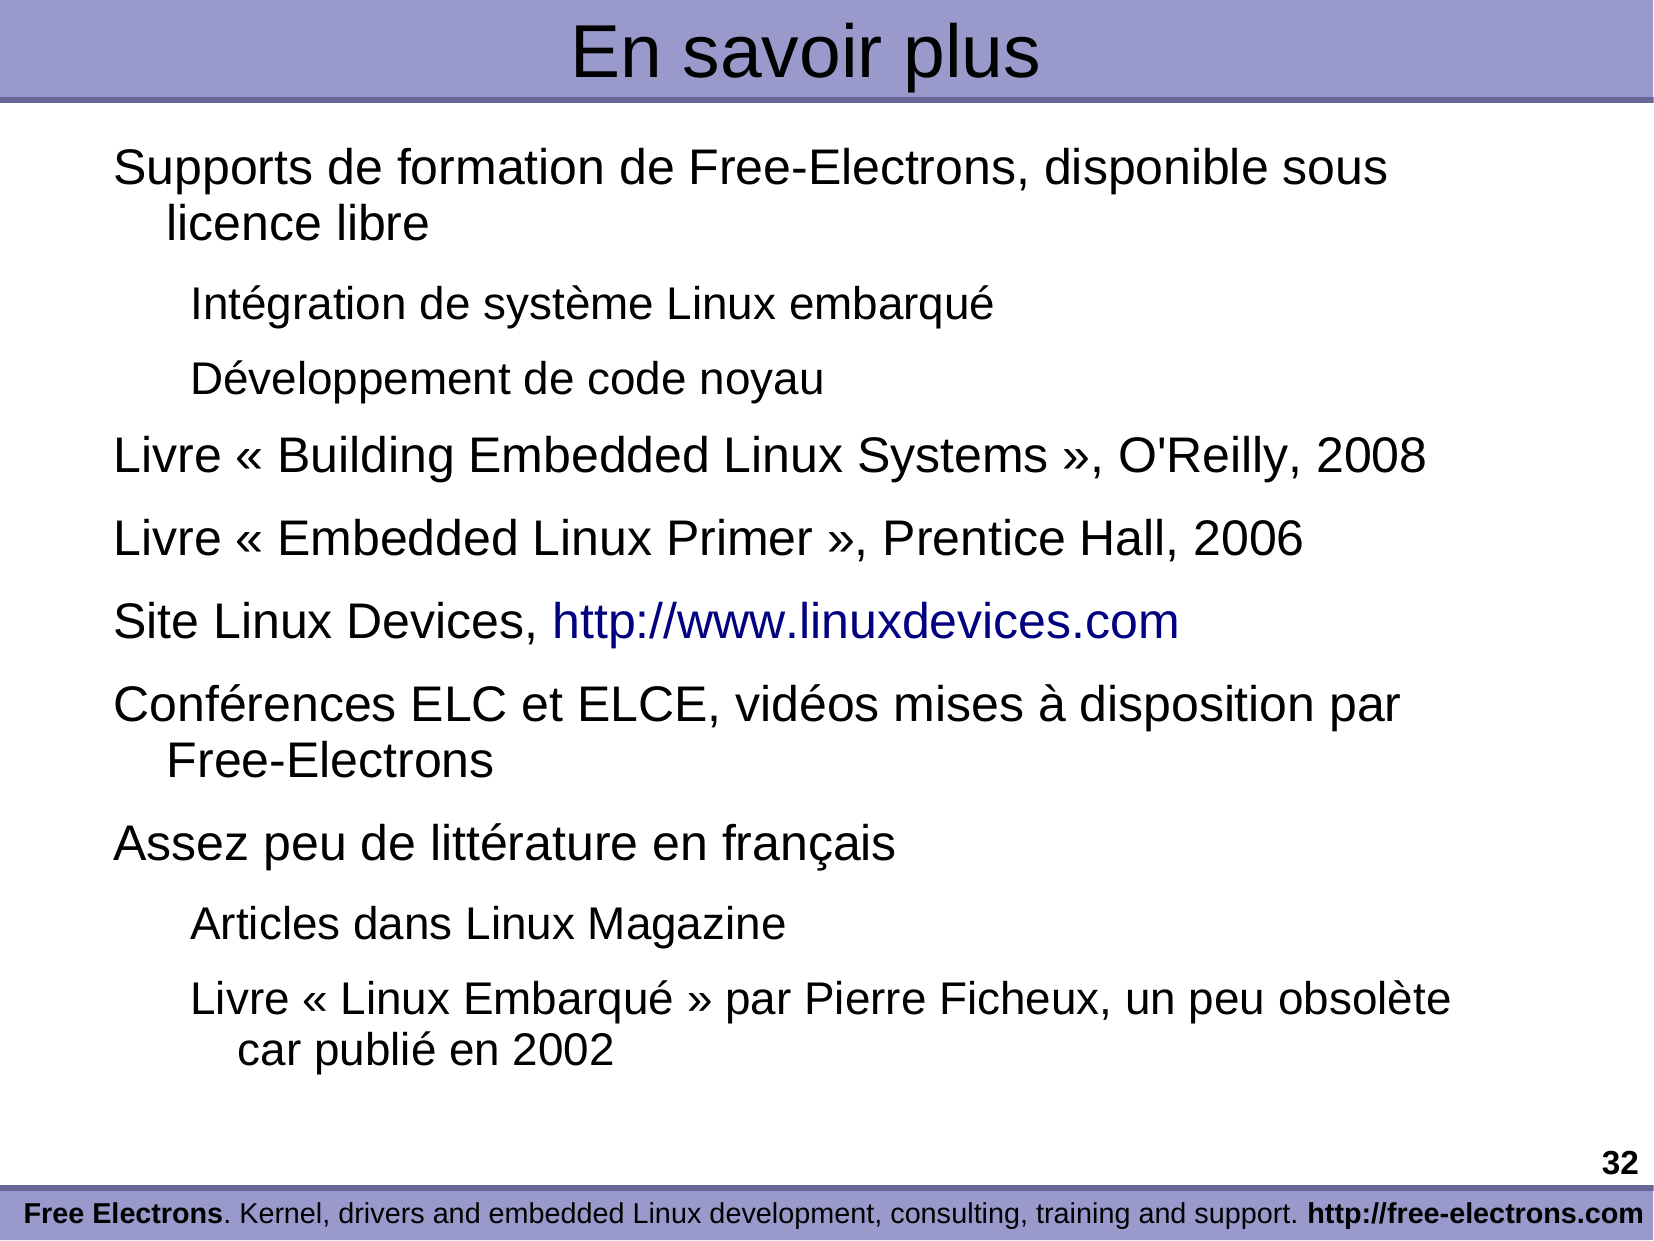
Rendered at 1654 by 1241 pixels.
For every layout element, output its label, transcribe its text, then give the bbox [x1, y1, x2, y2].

list Supports de formation de Free-Electrons, disponible sous licence libre Intégration de système Linux embarqué Développement de code noyau Livre « Building Embedded Linux Systems », O'Reilly, 2008 Livre « Embedded Linux Primer », Prentice Hall, 2006 Site Linux Devices, http://www.linuxdevices.com Conférences ELC et ELCE, vidéos mises à disposition par Free-Electrons Assez peu de littérature en français Articles dans Linux Magazine Livre « Linux Embarqué » par Pierre Ficheux, un peu obsolète car publié en 2002 [96, 139, 1509, 1155]
title En savoir plus [60, 4, 1551, 98]
